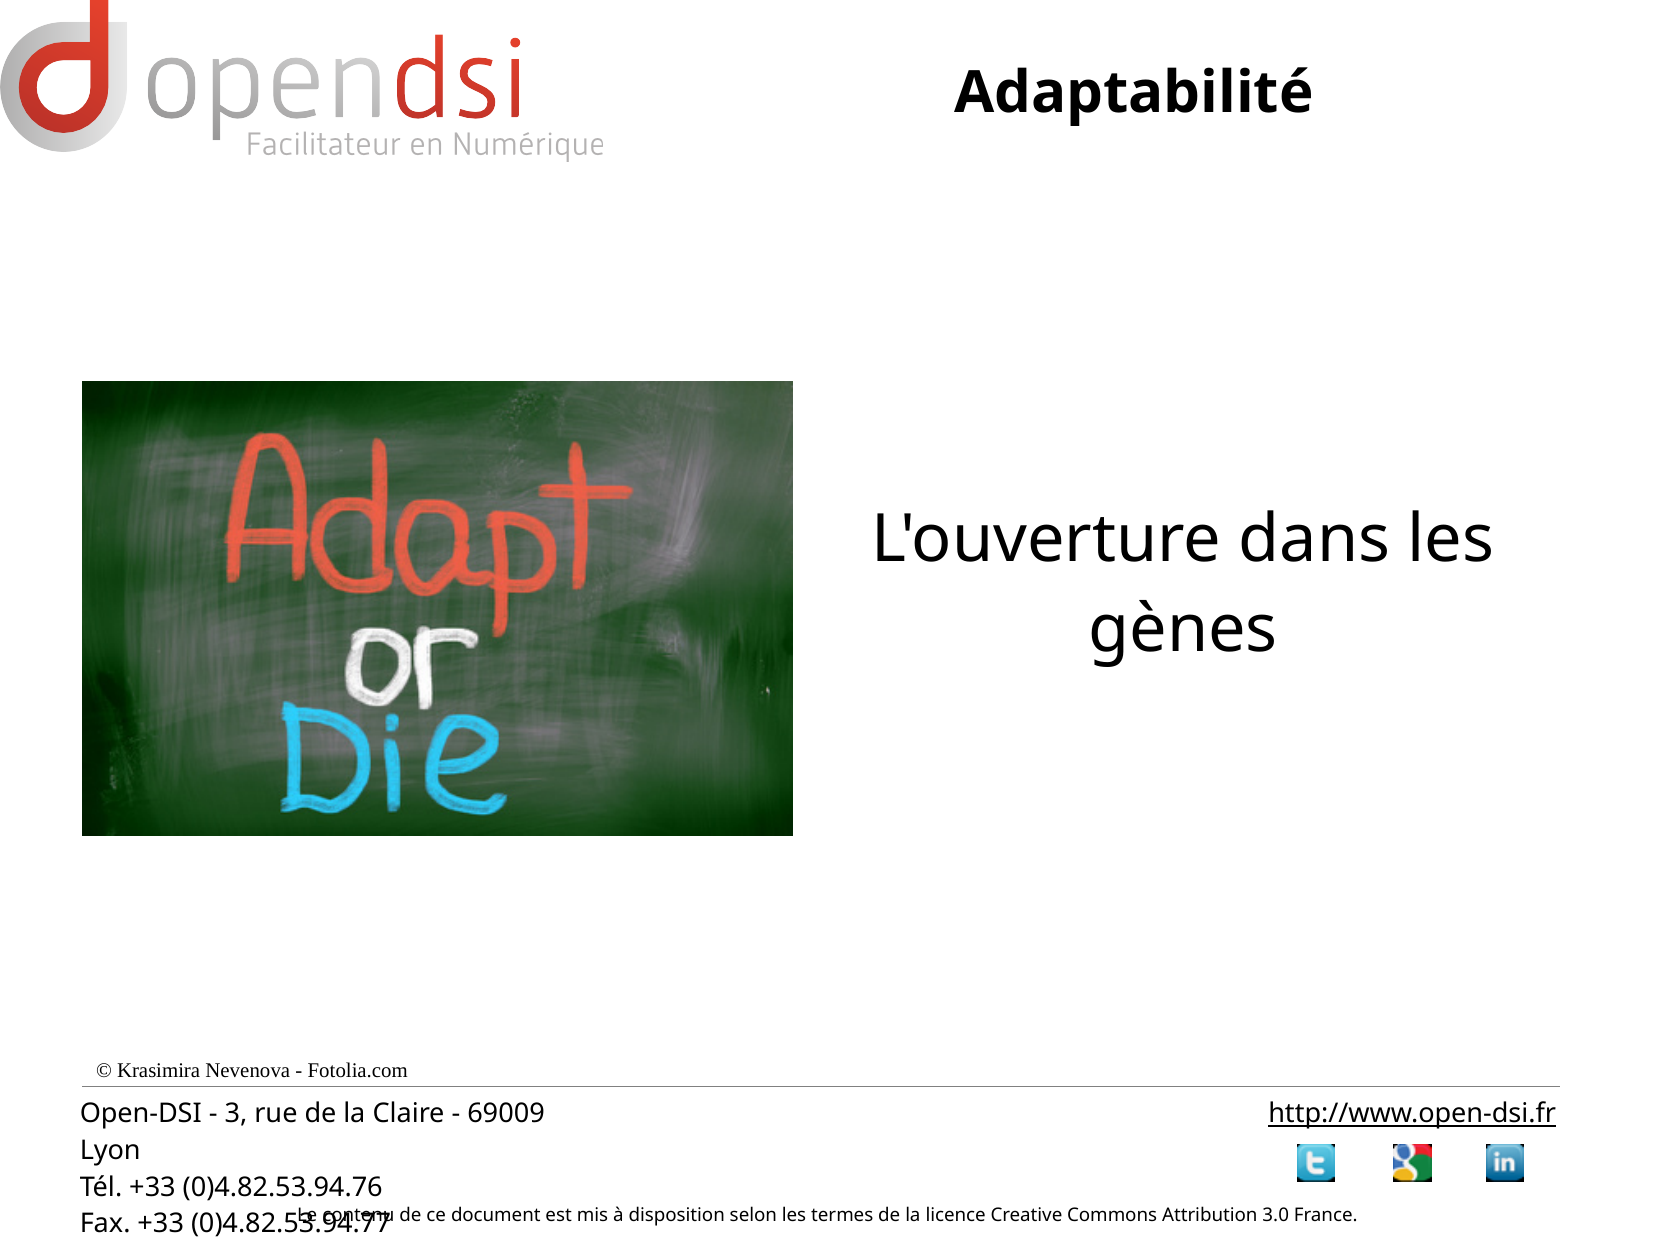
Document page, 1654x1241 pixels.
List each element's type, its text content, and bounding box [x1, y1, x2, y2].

picture [1297, 1144, 1335, 1182]
picture [1486, 1177, 1524, 1182]
text_box © Krasimira Nevenova - Fotolia.com [81, 1051, 438, 1089]
picture [1486, 1144, 1524, 1173]
picture [1393, 1144, 1432, 1182]
picture [0, 0, 603, 162]
list L'ouverture dans les gènes [828, 249, 1539, 969]
title Adaptabilité [614, 13, 1654, 166]
picture [82, 381, 793, 836]
